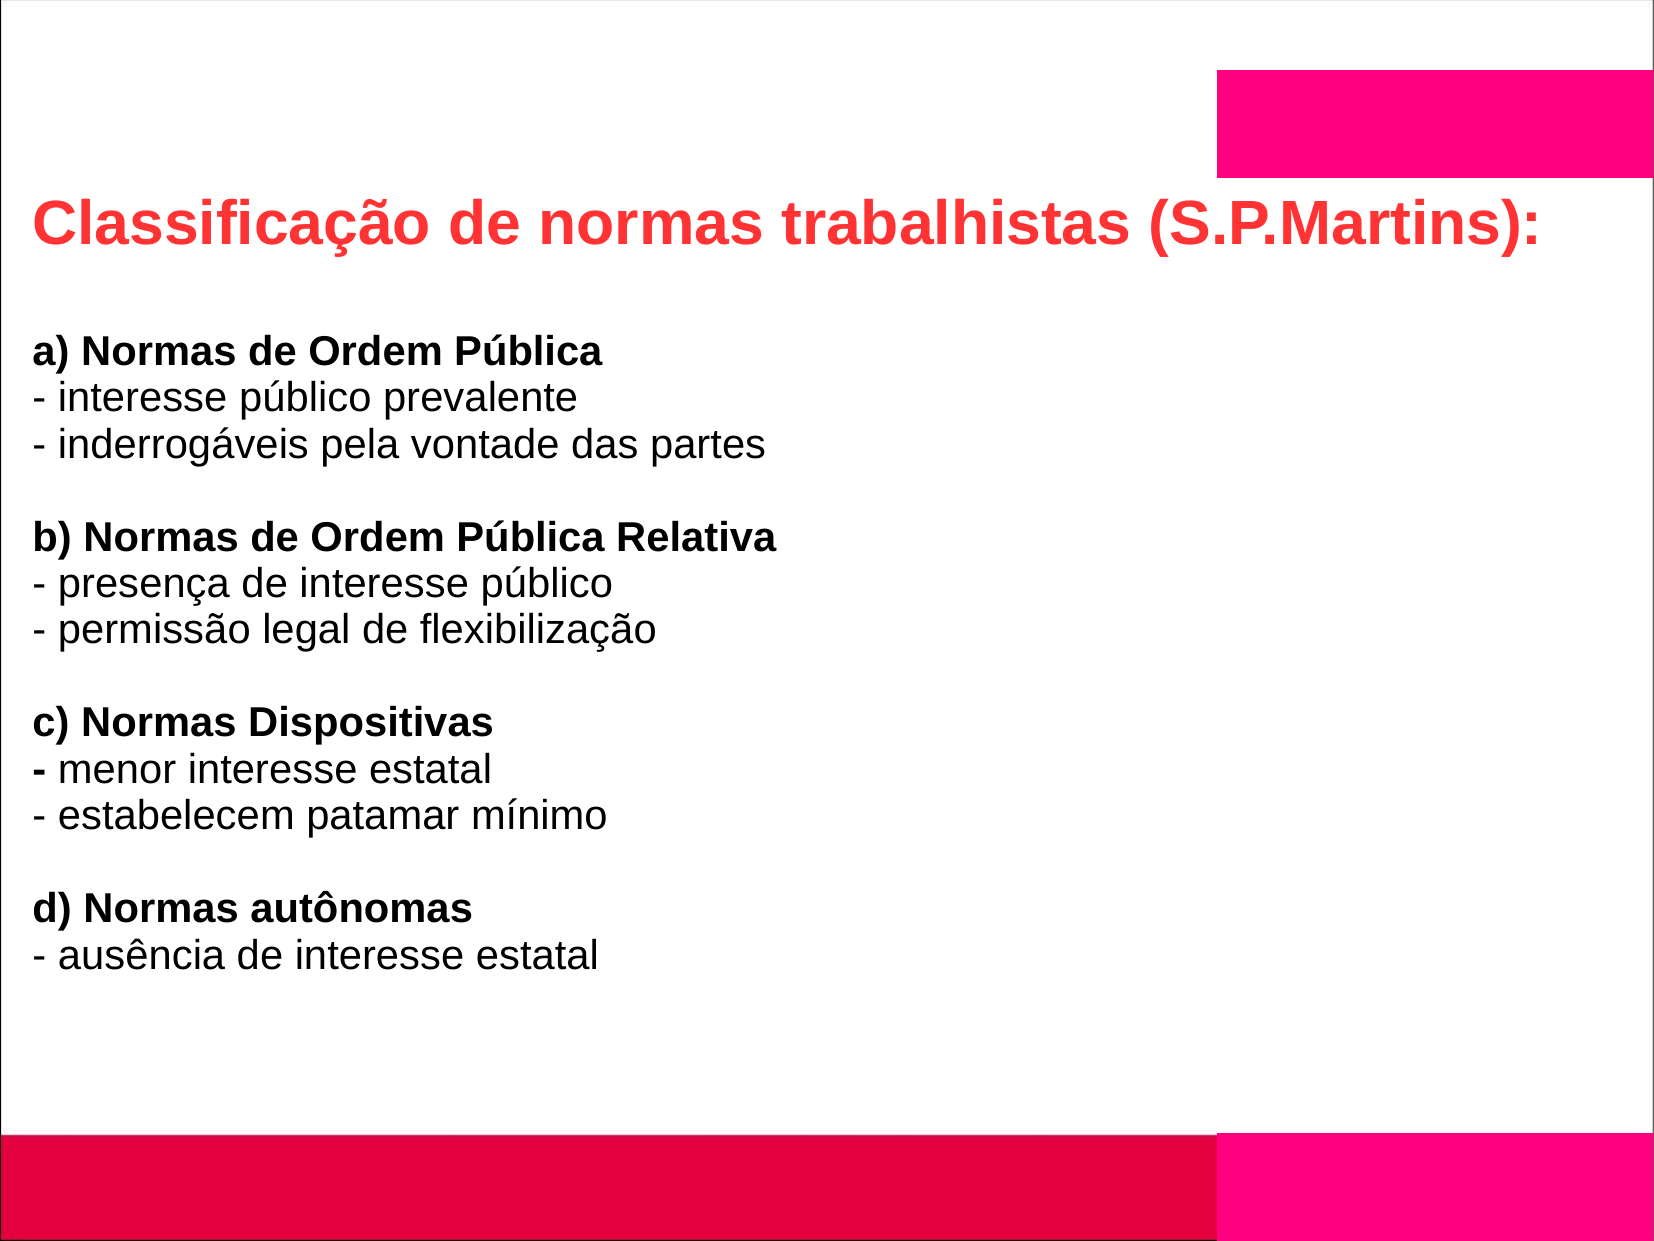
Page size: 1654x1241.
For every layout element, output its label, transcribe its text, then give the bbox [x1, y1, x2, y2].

text_box Classificação de normas trabalhistas (S.P.Martins): a) Normas de Ordem Pública - interesse público prevalente - inderrogáveis pela vontade das partes b) Normas de Ordem Pública Relativa - presença de interesse público - permissão legal de flexibilização c) Normas Dispositivas - menor interesse estatal - estabelecem patamar mínimo d) Normas autônomas - ausência de interesse estatal [17, 40, 1589, 1050]
picture [0, 0, 1654, 1241]
